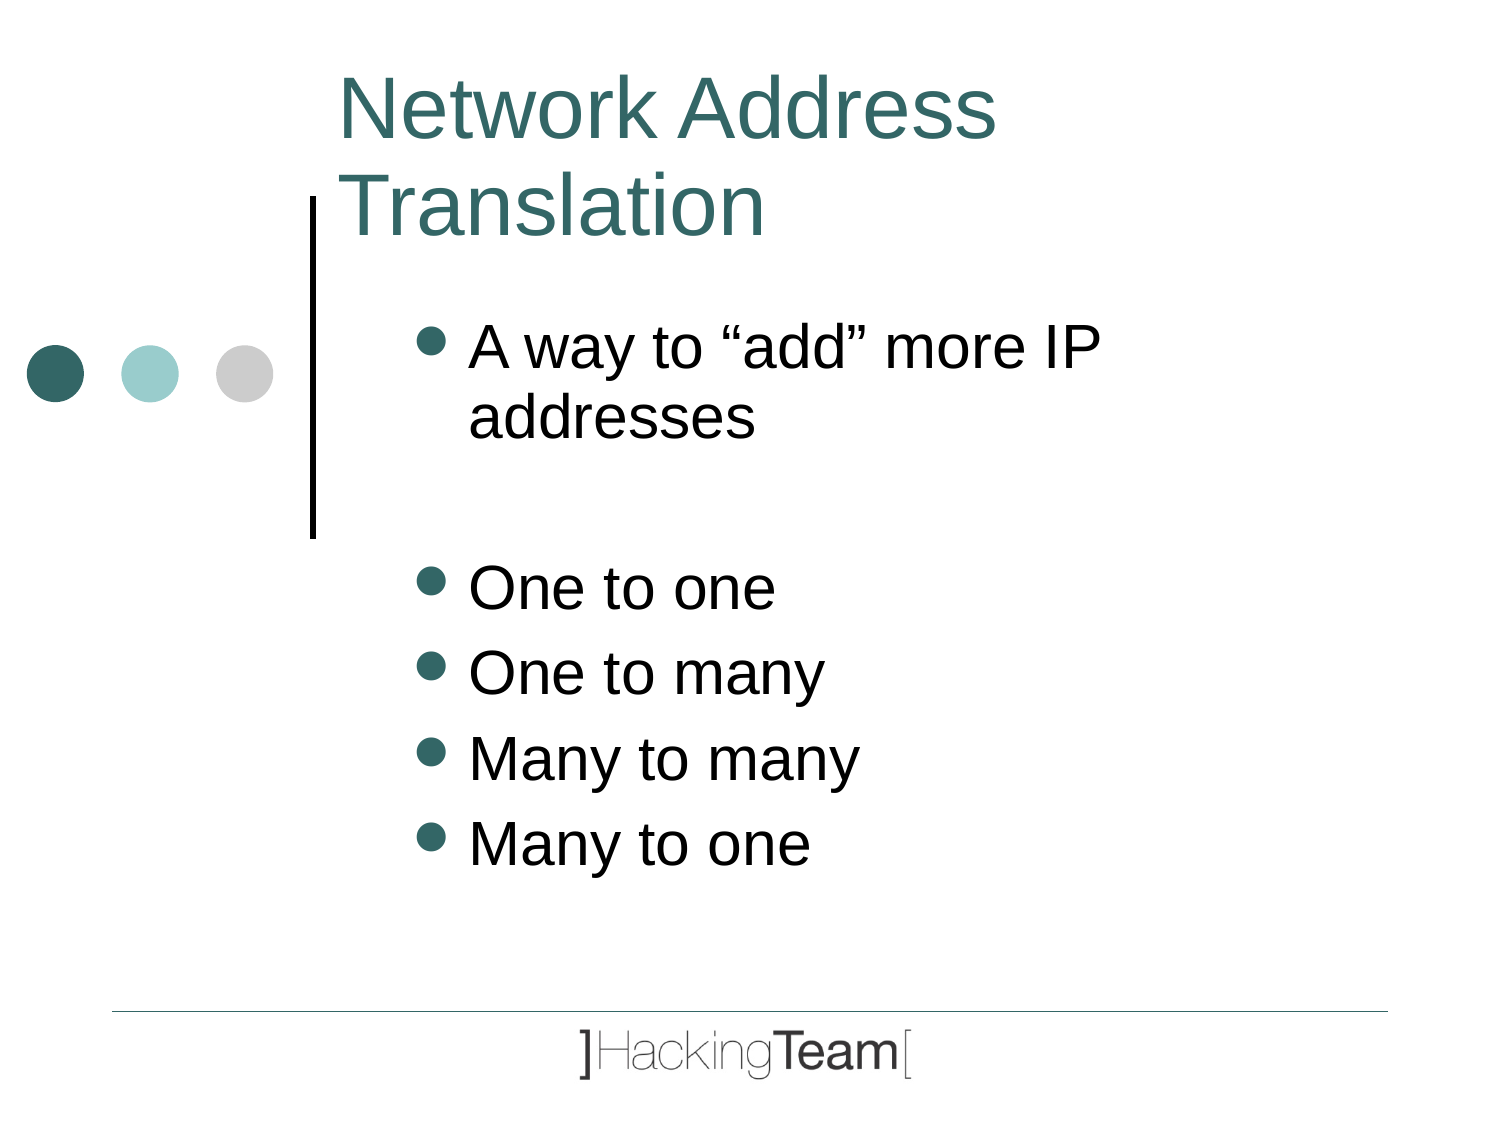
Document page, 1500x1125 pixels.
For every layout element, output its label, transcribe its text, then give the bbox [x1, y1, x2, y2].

list A way to “add” more IP addresses One to one One to many Many to many Many to one [412, 312, 1401, 879]
picture [574, 1023, 916, 1084]
title Network Address Translation [337, 38, 1401, 275]
